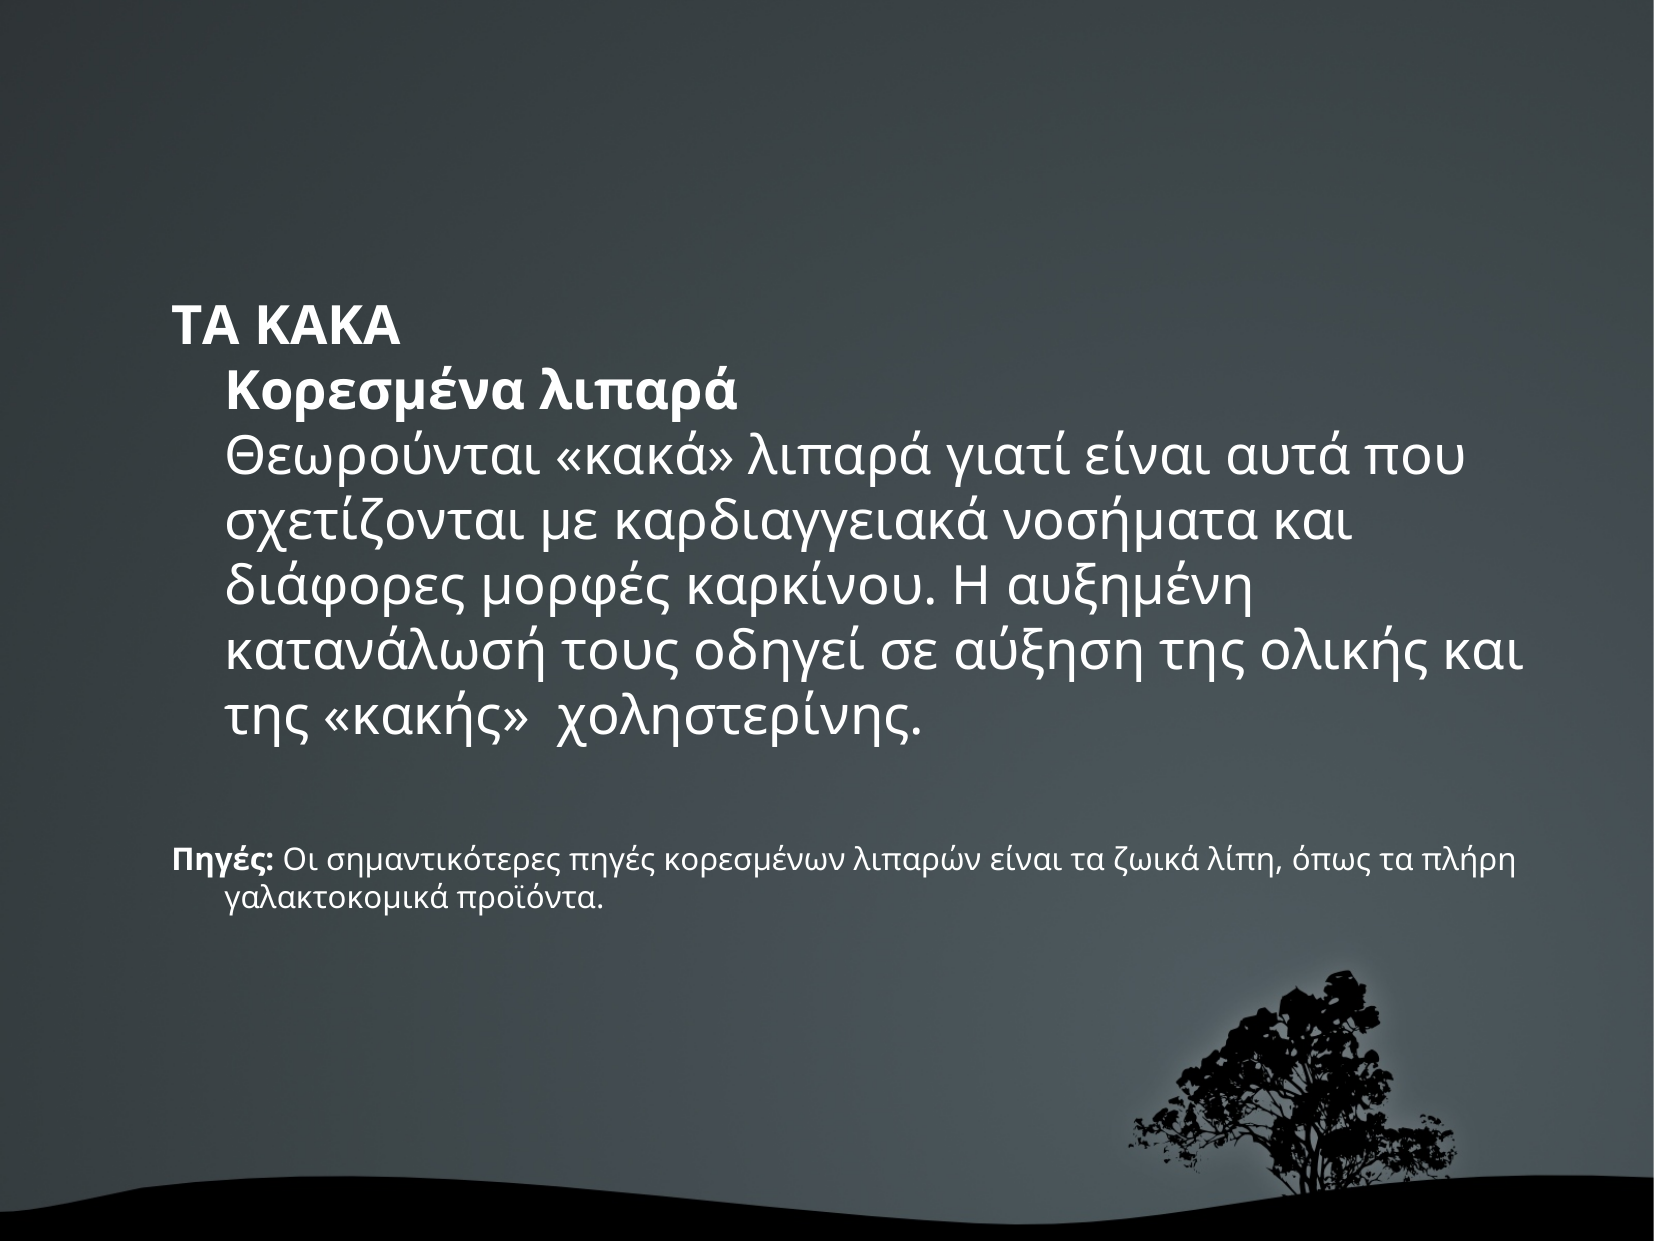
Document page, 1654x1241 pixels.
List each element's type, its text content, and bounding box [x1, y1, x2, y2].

list ΤΑ ΚΑΚΑ Κορεσμένα λιπαρά Θεωρούνται «κακά» λιπαρά γιατί είναι αυτά που σχετίζονται με καρδιαγγειακά νοσήματα και διάφορες μορφές καρκίνου. Η αυξημένη κατανάλωσή τους οδηγεί σε αύξηση της ολικής και της «κακής» χοληστερίνης. Πηγές: Oι σημαντικότερες πηγές κορεσμένων λιπαρών είναι τα ζωικά λίπη, όπως τα πλήρη γαλακτοκομικά προϊόντα. [82, 290, 1571, 1109]
picture [0, 0, 1654, 1241]
